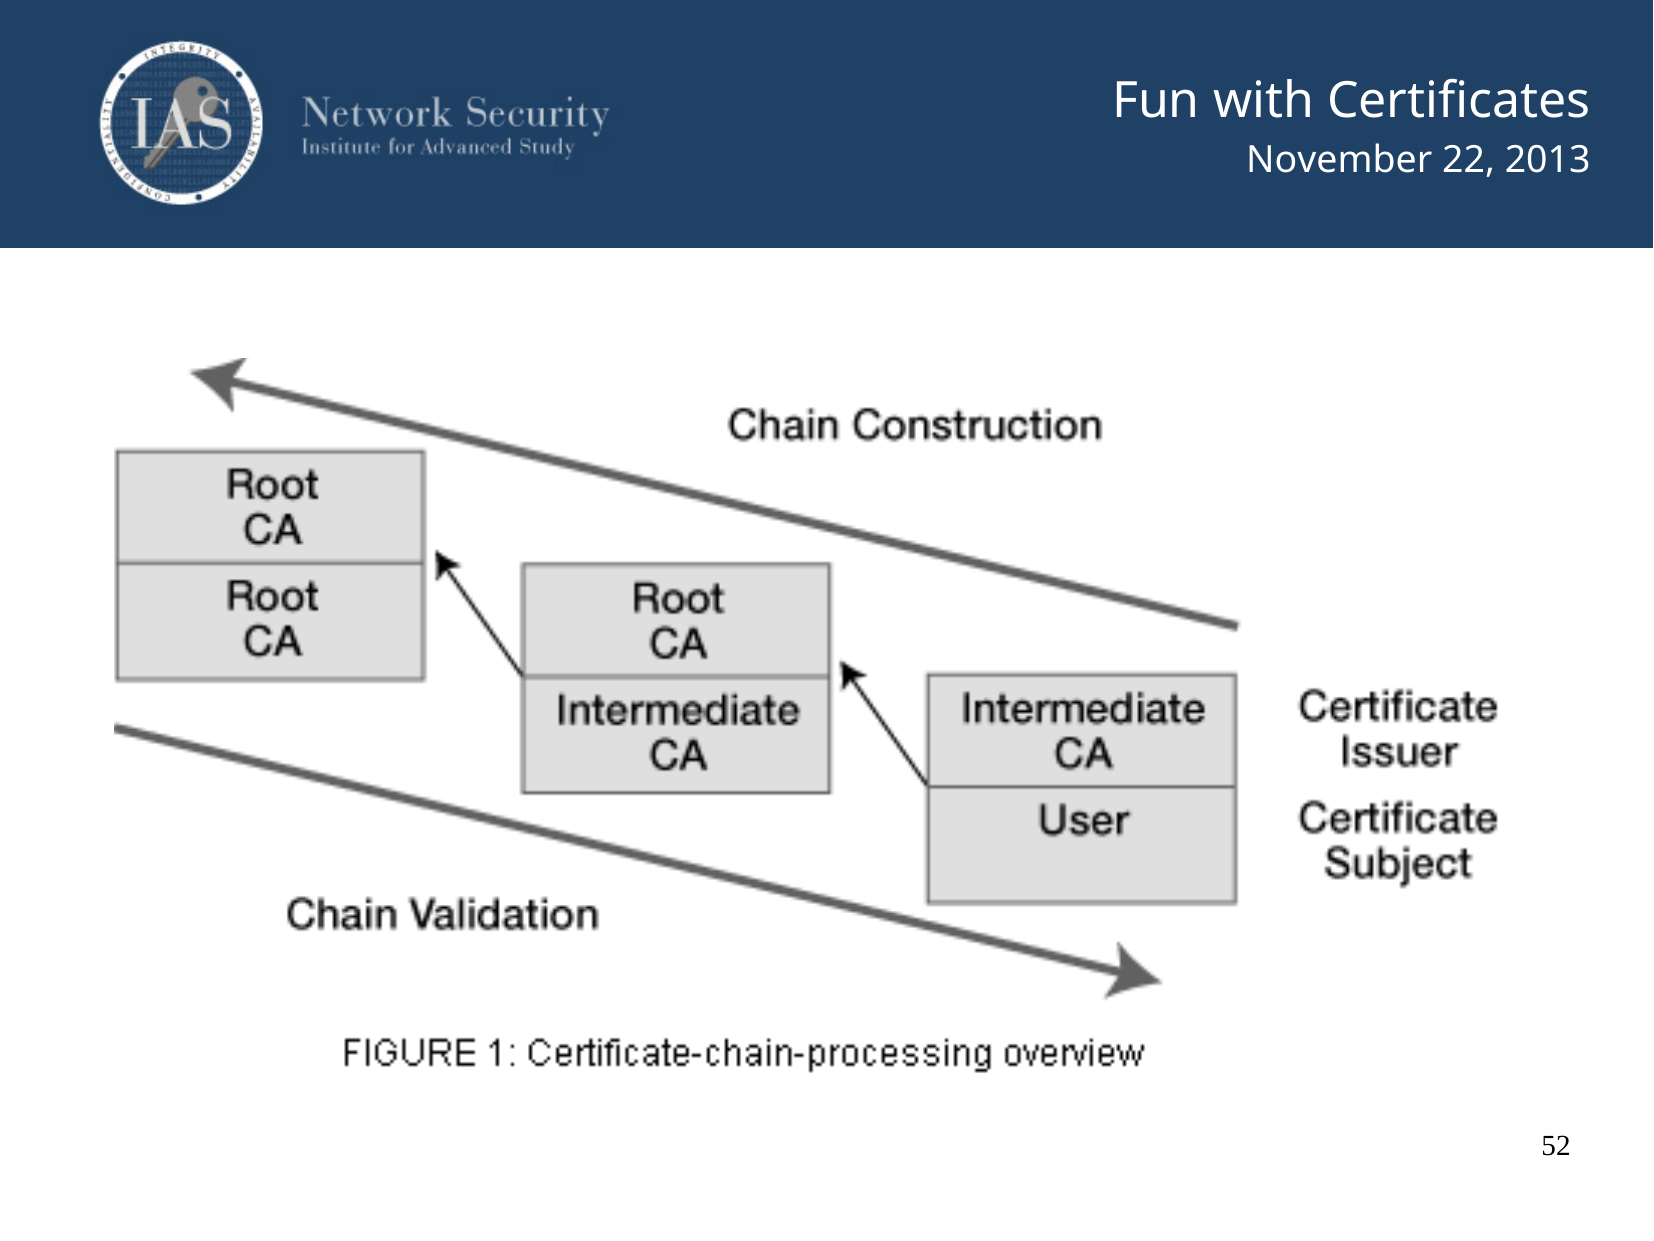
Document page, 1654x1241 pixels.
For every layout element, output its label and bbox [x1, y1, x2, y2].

picture [114, 358, 1540, 1088]
picture [0, 0, 1653, 248]
